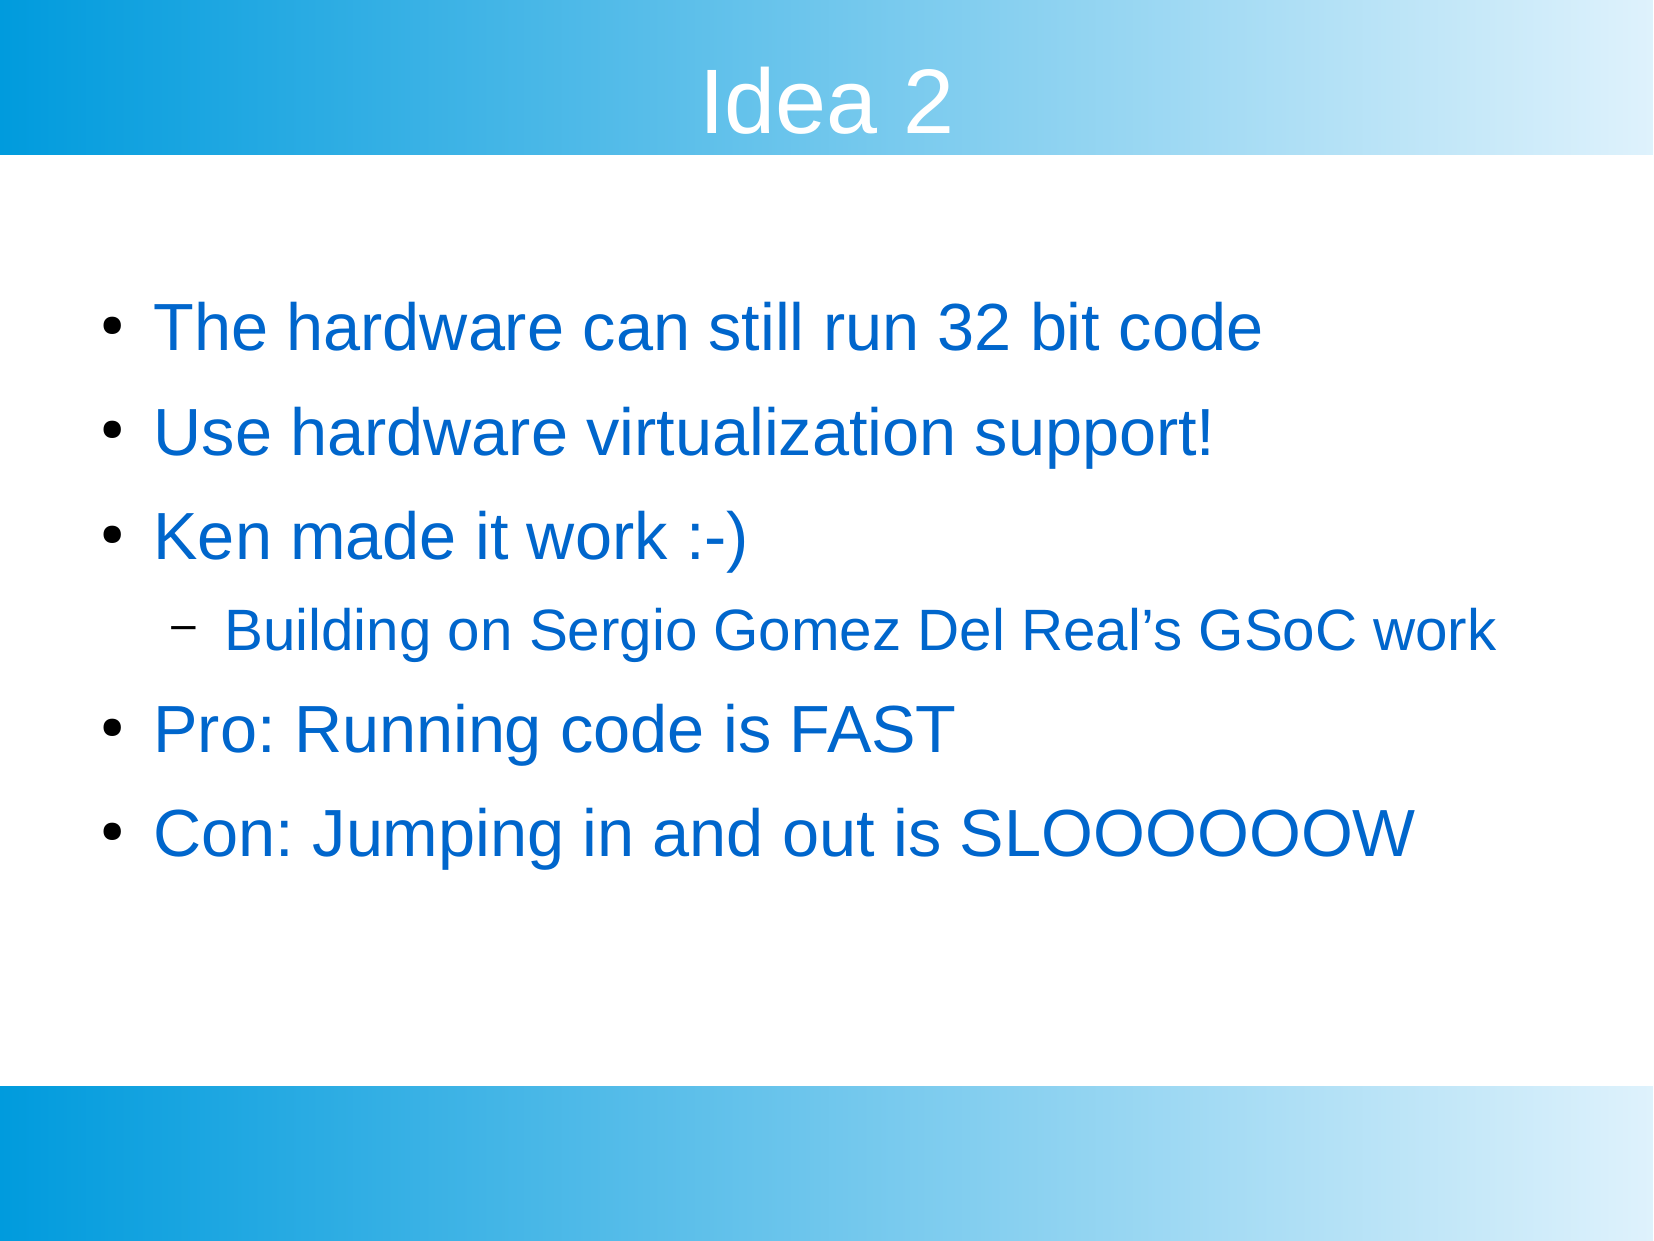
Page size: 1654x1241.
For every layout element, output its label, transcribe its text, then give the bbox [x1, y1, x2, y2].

title Idea 2 [82, 49, 1571, 155]
list The hardware can still run 32 bit code Use hardware virtualization support! Ken made it work :-) Building on Sergio Gomez Del Real’s GSoC work Pro: Running code is FAST Con: Jumping in and out is SLOOOOOOW [82, 290, 1571, 1010]
